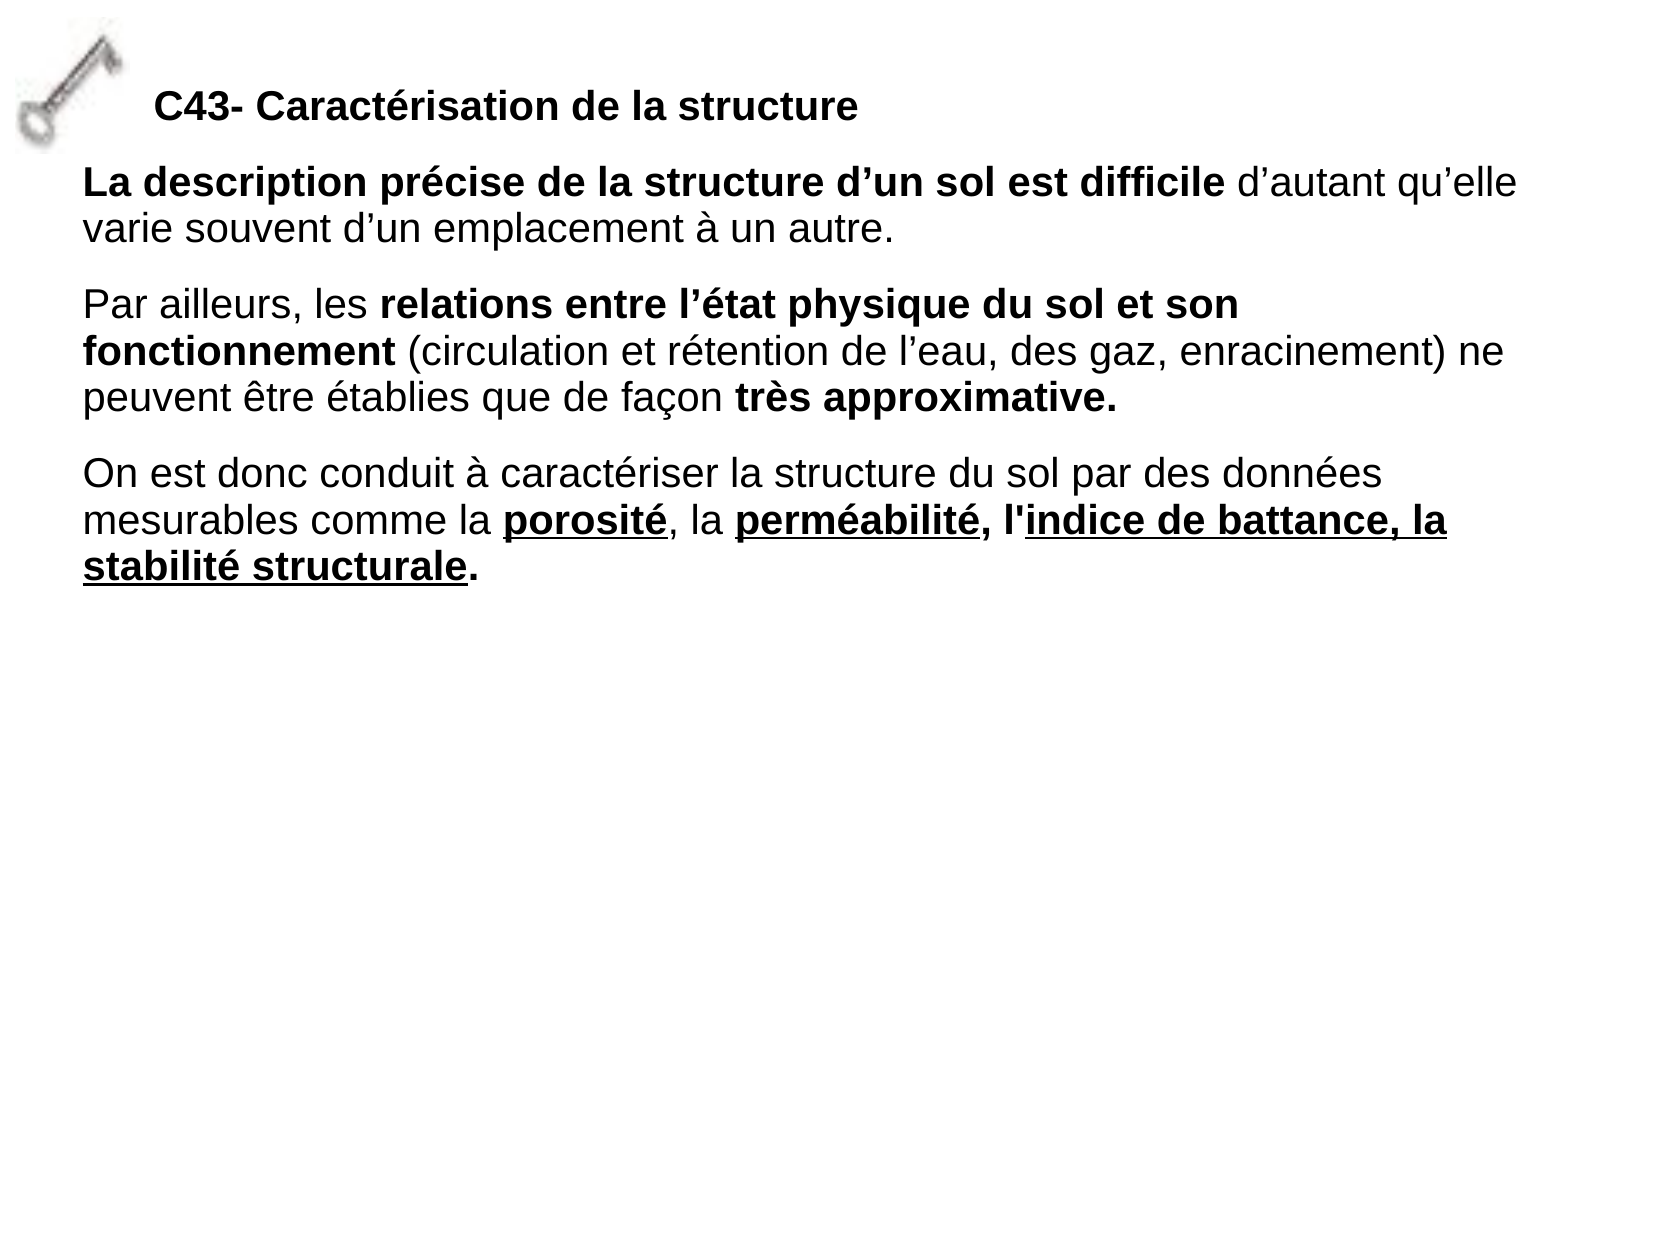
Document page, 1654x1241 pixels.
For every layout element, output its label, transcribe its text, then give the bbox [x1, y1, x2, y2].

list C43- Caractérisation de la structure La description précise de la structure d’un sol est difficile d’autant qu’elle varie souvent d’un emplacement à un autre. Par ailleurs, les relations entre l’état physique du sol et son fonctionnement (circulation et rétention de l’eau, des gaz, enracinement) ne peuvent être établies que de façon très approximative. On est donc conduit à caractériser la structure du sol par des données mesurables comme la porosité, la perméabilité, l'indice de battance, la stabilité structurale. [82, 82, 1538, 1010]
picture [15, 17, 130, 154]
